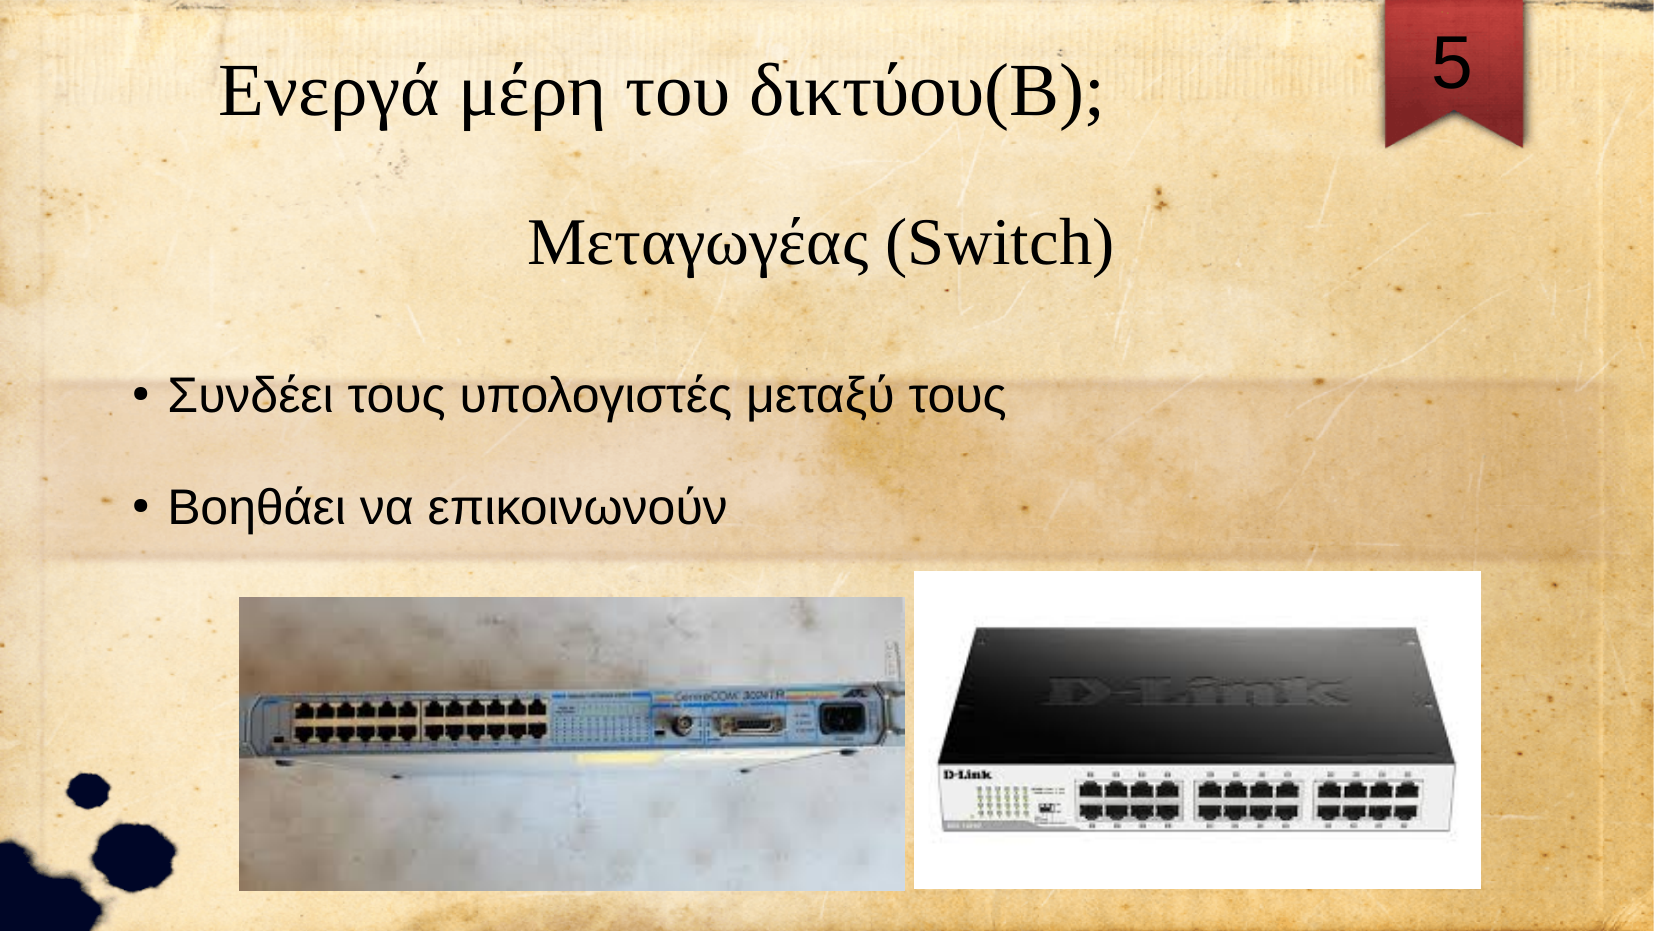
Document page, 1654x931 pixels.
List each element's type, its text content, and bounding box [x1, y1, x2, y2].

picture [0, 0, 1654, 931]
text_box 5 [1417, 13, 1508, 118]
title Ενεργά μέρη του δικτύου(Β); [107, 12, 1219, 169]
text_box Συνδέει τους υπολογιστές μεταξύ τους Βοηθάει να επικοινωνούν [117, 304, 1311, 775]
list Μεταγωγέας (Switch) [63, 204, 1509, 305]
